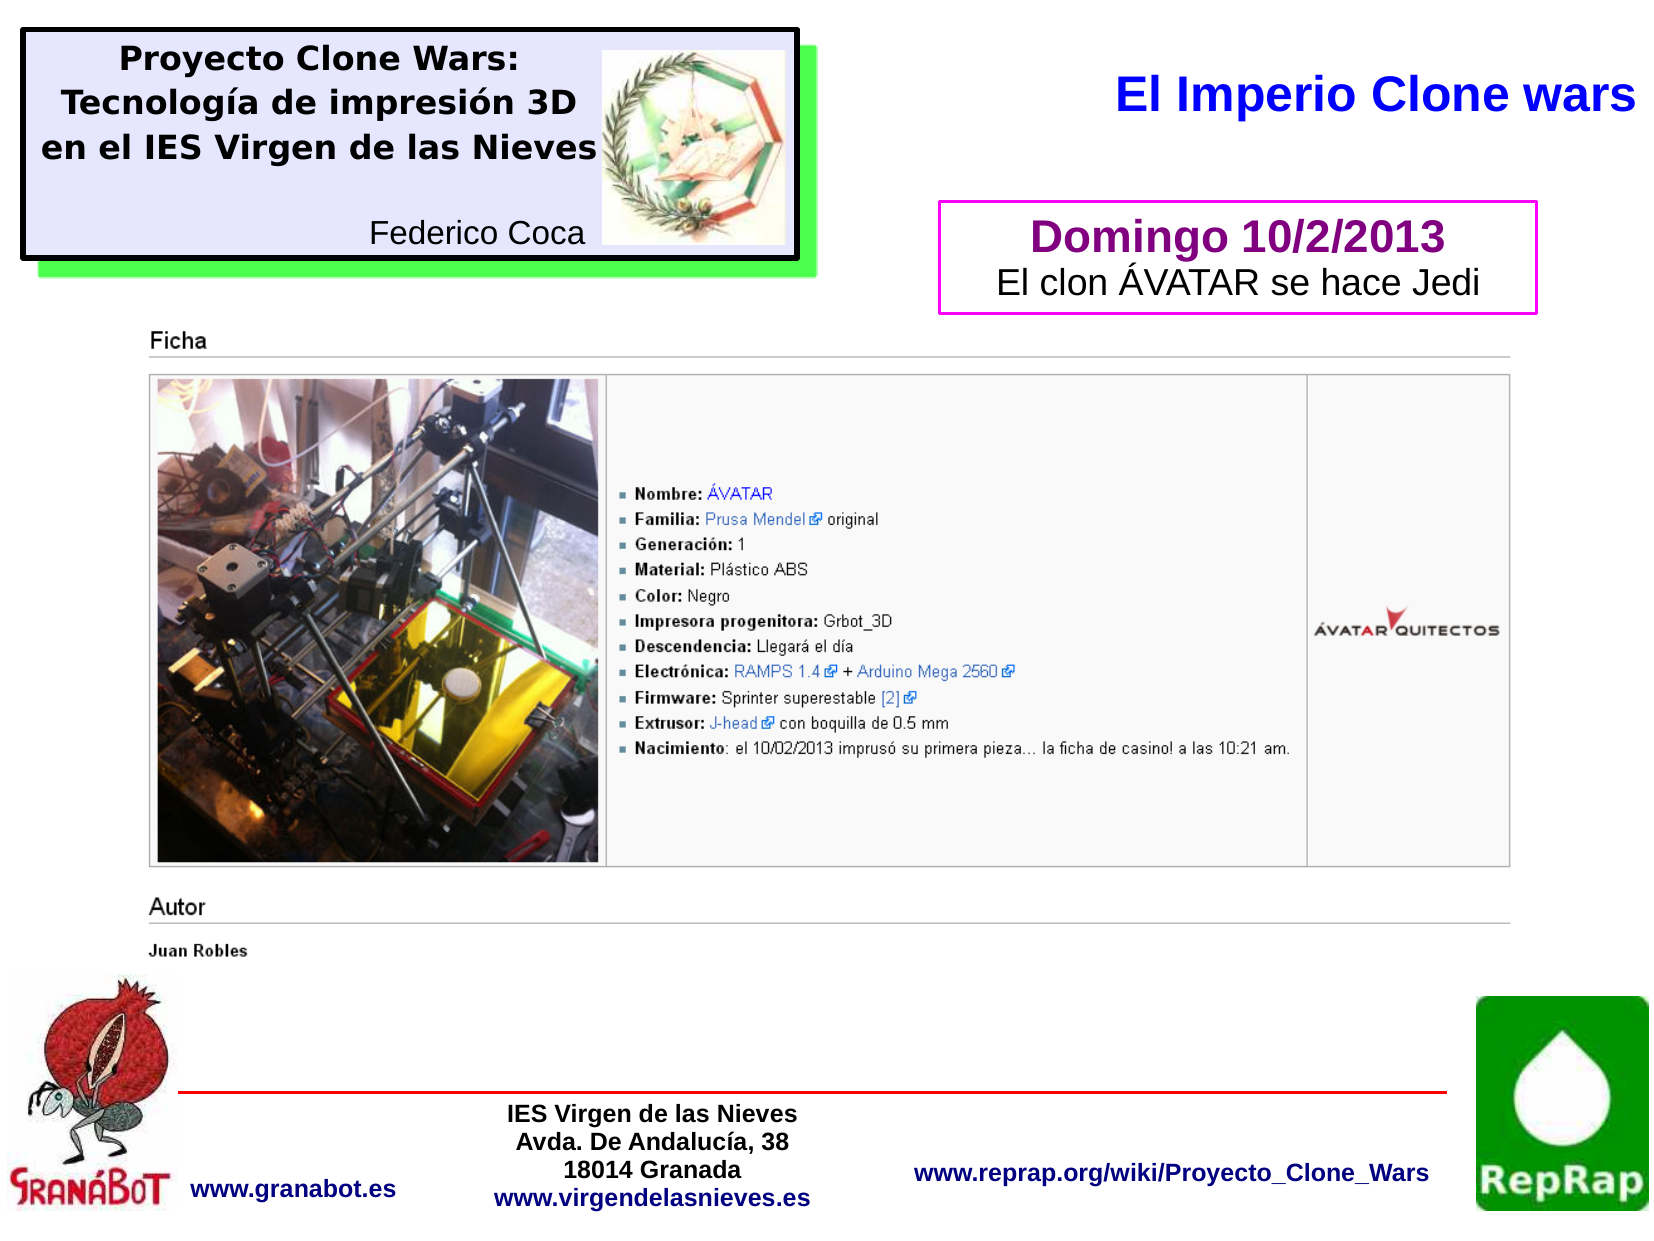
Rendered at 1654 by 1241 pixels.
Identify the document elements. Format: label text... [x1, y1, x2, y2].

picture [1476, 996, 1649, 1211]
text_box Proyecto Clone Wars: Tecnología de impresión 3D en el IES Virgen de las Nieves [23, 29, 798, 259]
text_box El Imperio Clone wars [1100, 59, 1654, 131]
text_box www.reprap.org/wiki/Proyecto_Clone_Wars [899, 1151, 1447, 1196]
picture [7, 974, 178, 1211]
text_box www.granabot.es [178, 1167, 414, 1211]
text_box Federico Coca [354, 206, 601, 259]
picture [602, 50, 786, 245]
text_box Domingo 10/2/2013 El clon ÁVATAR se hace Jedi [939, 201, 1537, 314]
picture [144, 325, 1523, 964]
text_box IES Virgen de las Nieves Avda. De Andalucía, 38 18014 Granada www.virgendelasnieves.es [479, 1092, 827, 1223]
